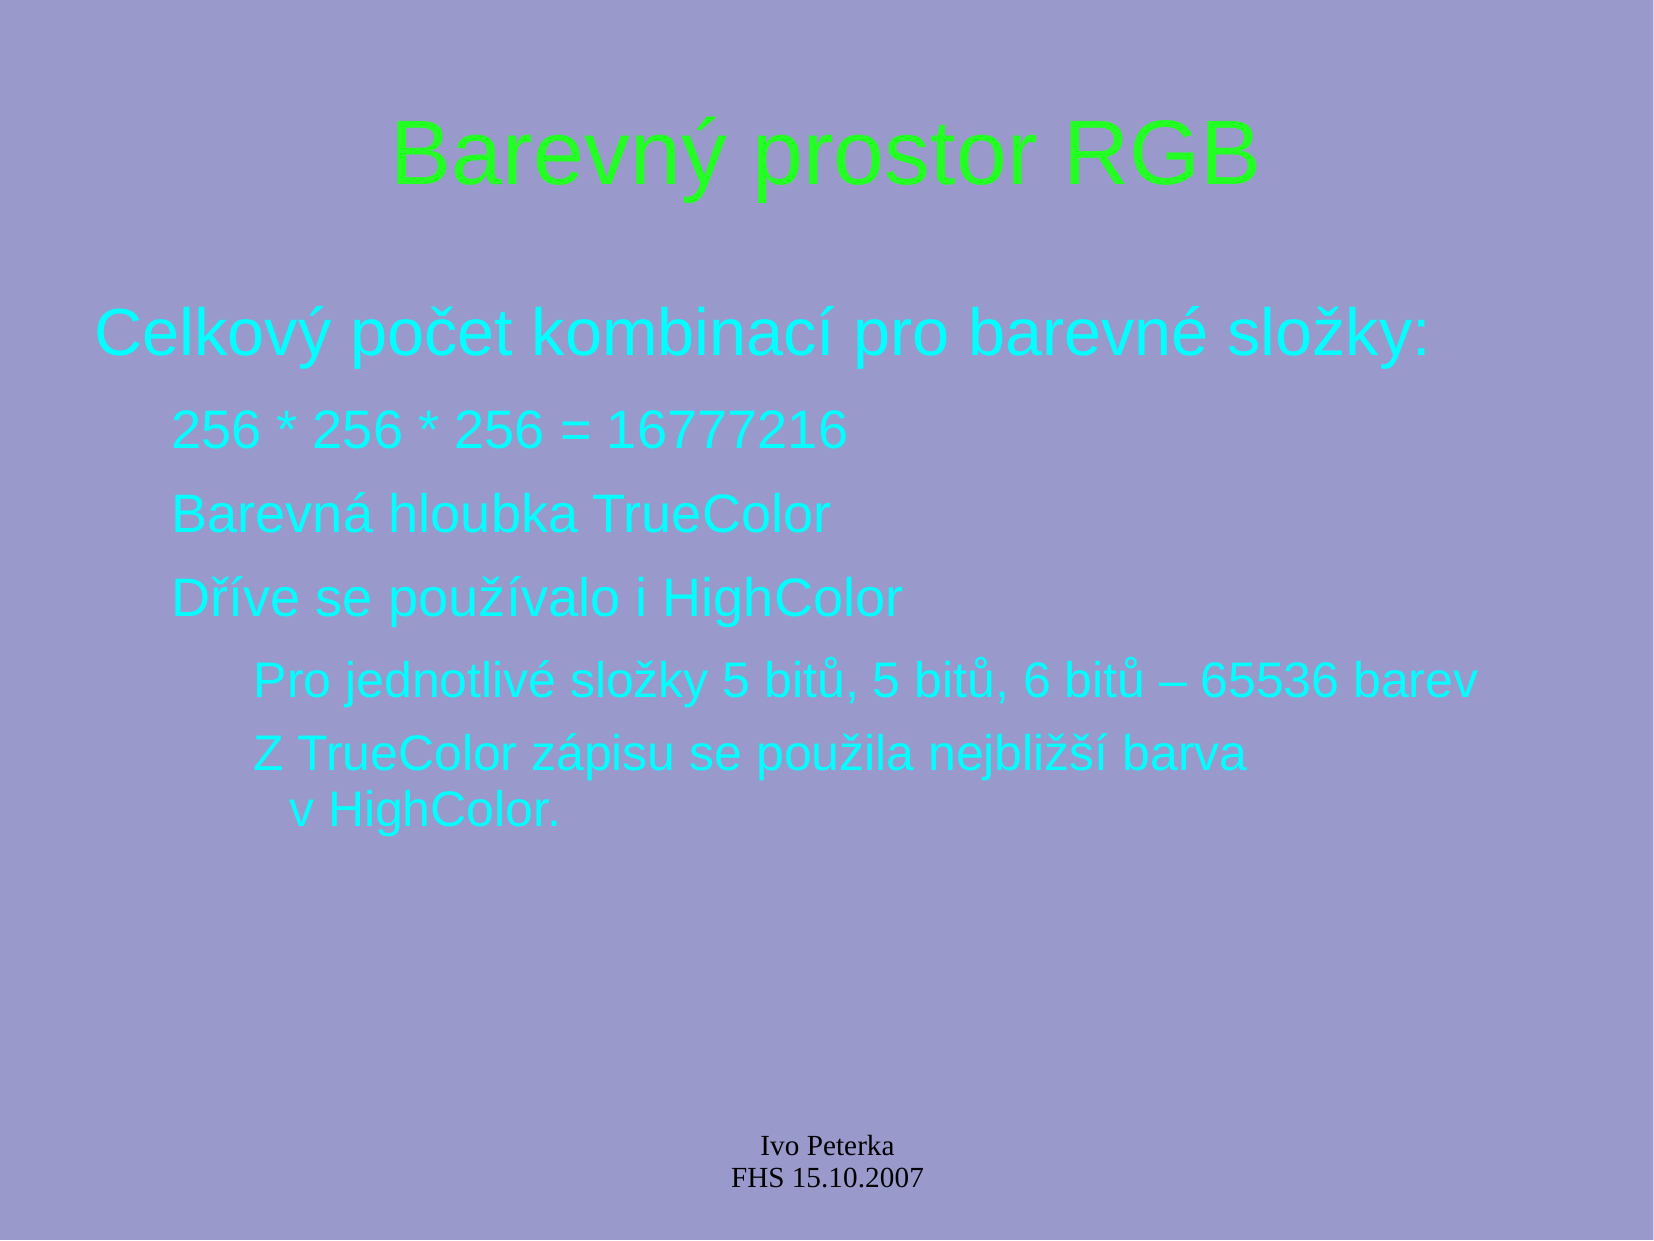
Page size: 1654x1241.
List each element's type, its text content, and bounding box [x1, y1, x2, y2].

title Barevný prostor RGB [82, 56, 1571, 250]
list Celkový počet kombinací pro barevné složky: 256 * 256 * 256 = 16777216 Barevná hloubka TrueColor Dříve se používalo i HighColor Pro jednotlivé složky 5 bitů, 5 bitů, 6 bitů – 65536 barev Z TrueColor zápisu se použila nejbližší barva v HighColor. [76, 295, 1565, 1099]
